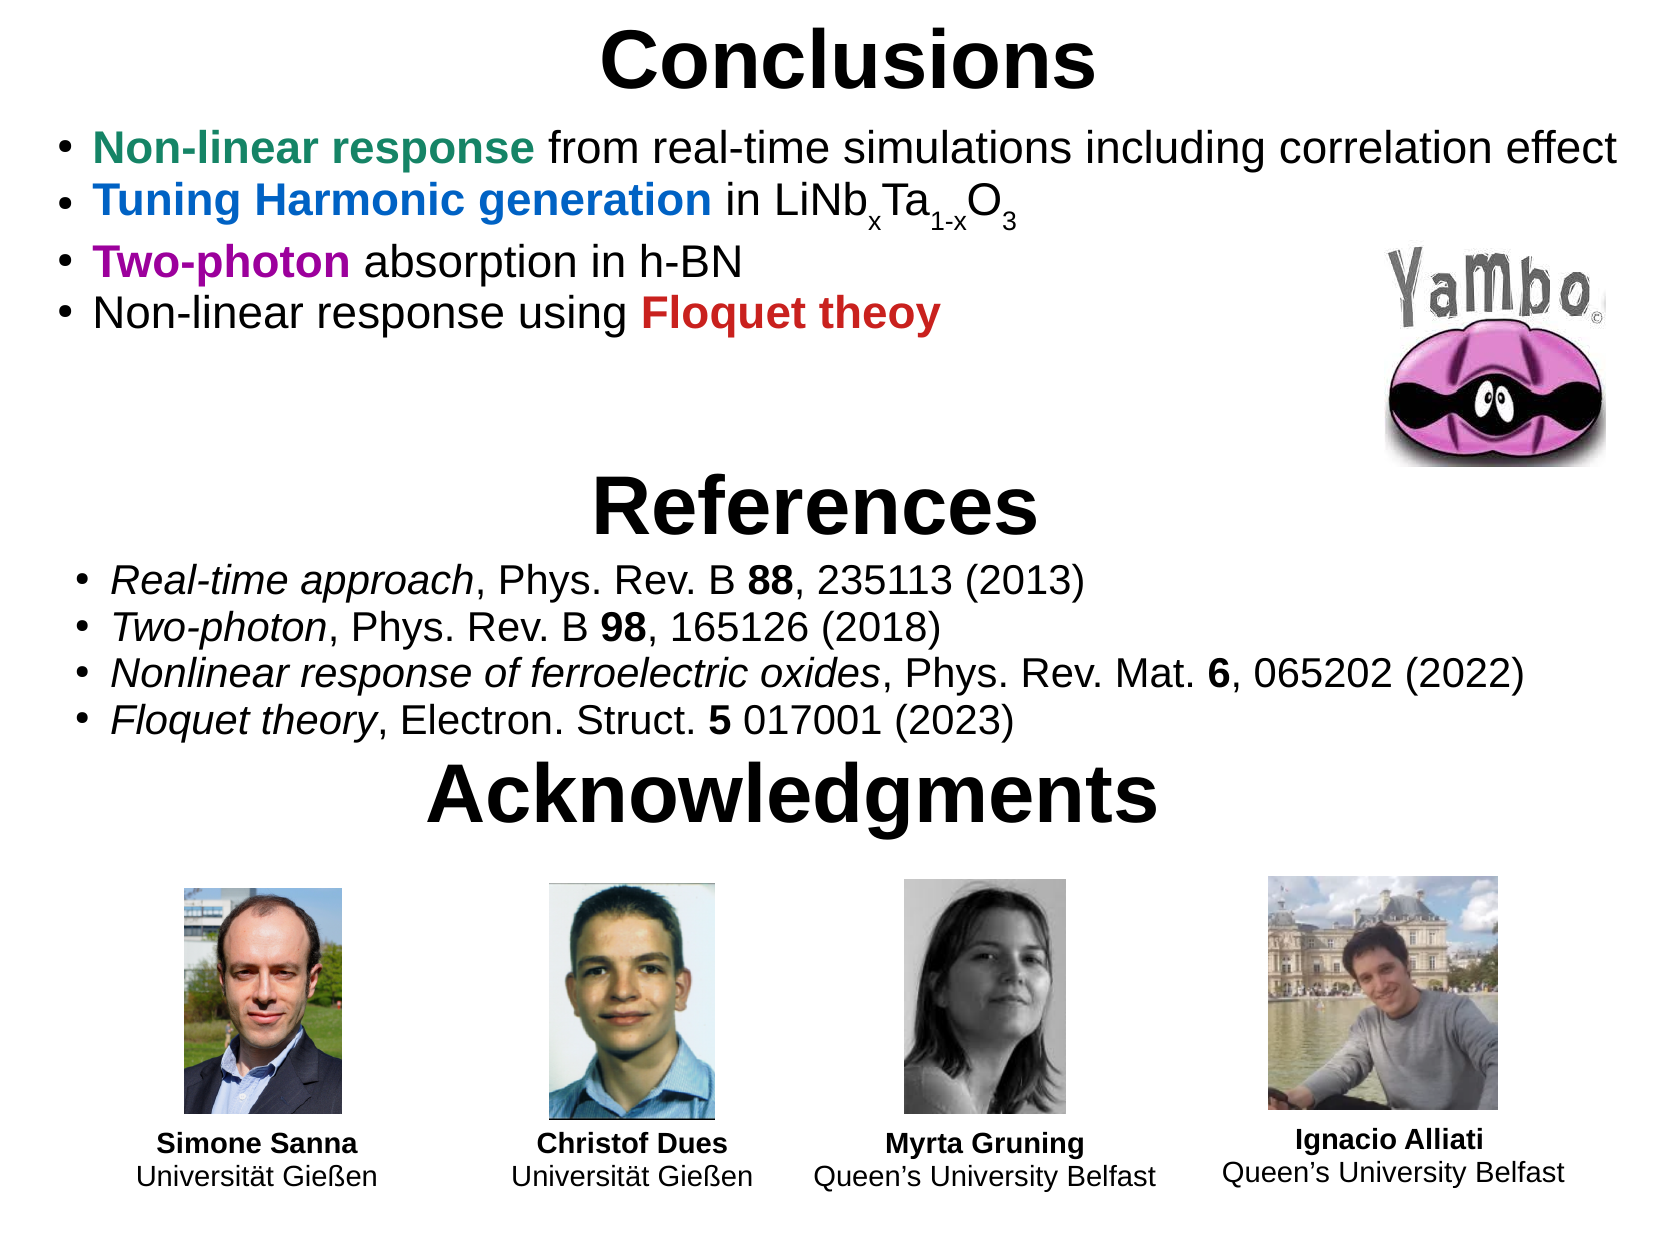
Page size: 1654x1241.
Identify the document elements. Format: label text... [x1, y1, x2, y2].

text_box Real-time approach, Phys. Rev. B 88, 235113 (2013) Two-photon, Phys. Rev. B 98, 165126 (2018) Nonlinear response of ferroelectric oxides, Phys. Rev. Mat. 6, 065202 (2022) Floquet theory, Electron. Struct. 5 017001 (2023) [60, 549, 1636, 751]
title Conclusions [105, 0, 1594, 114]
text_box Simone Sanna Universität Gießen [9, 1119, 384, 1201]
title References [71, 460, 1561, 549]
text_box Christof Dues Universität Gießen [384, 1119, 881, 1201]
picture [1384, 240, 1606, 468]
text_box Ignacio Alliati Queen’s University Belfast [1184, 1116, 1604, 1216]
picture [904, 879, 1066, 1114]
text_box Myrta Gruning Queen’s University Belfast [881, 1119, 1184, 1201]
picture [184, 888, 342, 1114]
picture [1268, 876, 1498, 1111]
title Acknowledgments [60, 741, 1549, 847]
text_box Non-linear response from real-time simulations including correlation effect Tuning Harmonic generation in LiNbxTa1-xO3 Two-photon absorption in h-BN Non-linear response using Floquet theoy [42, 114, 1636, 460]
picture [549, 883, 715, 1120]
